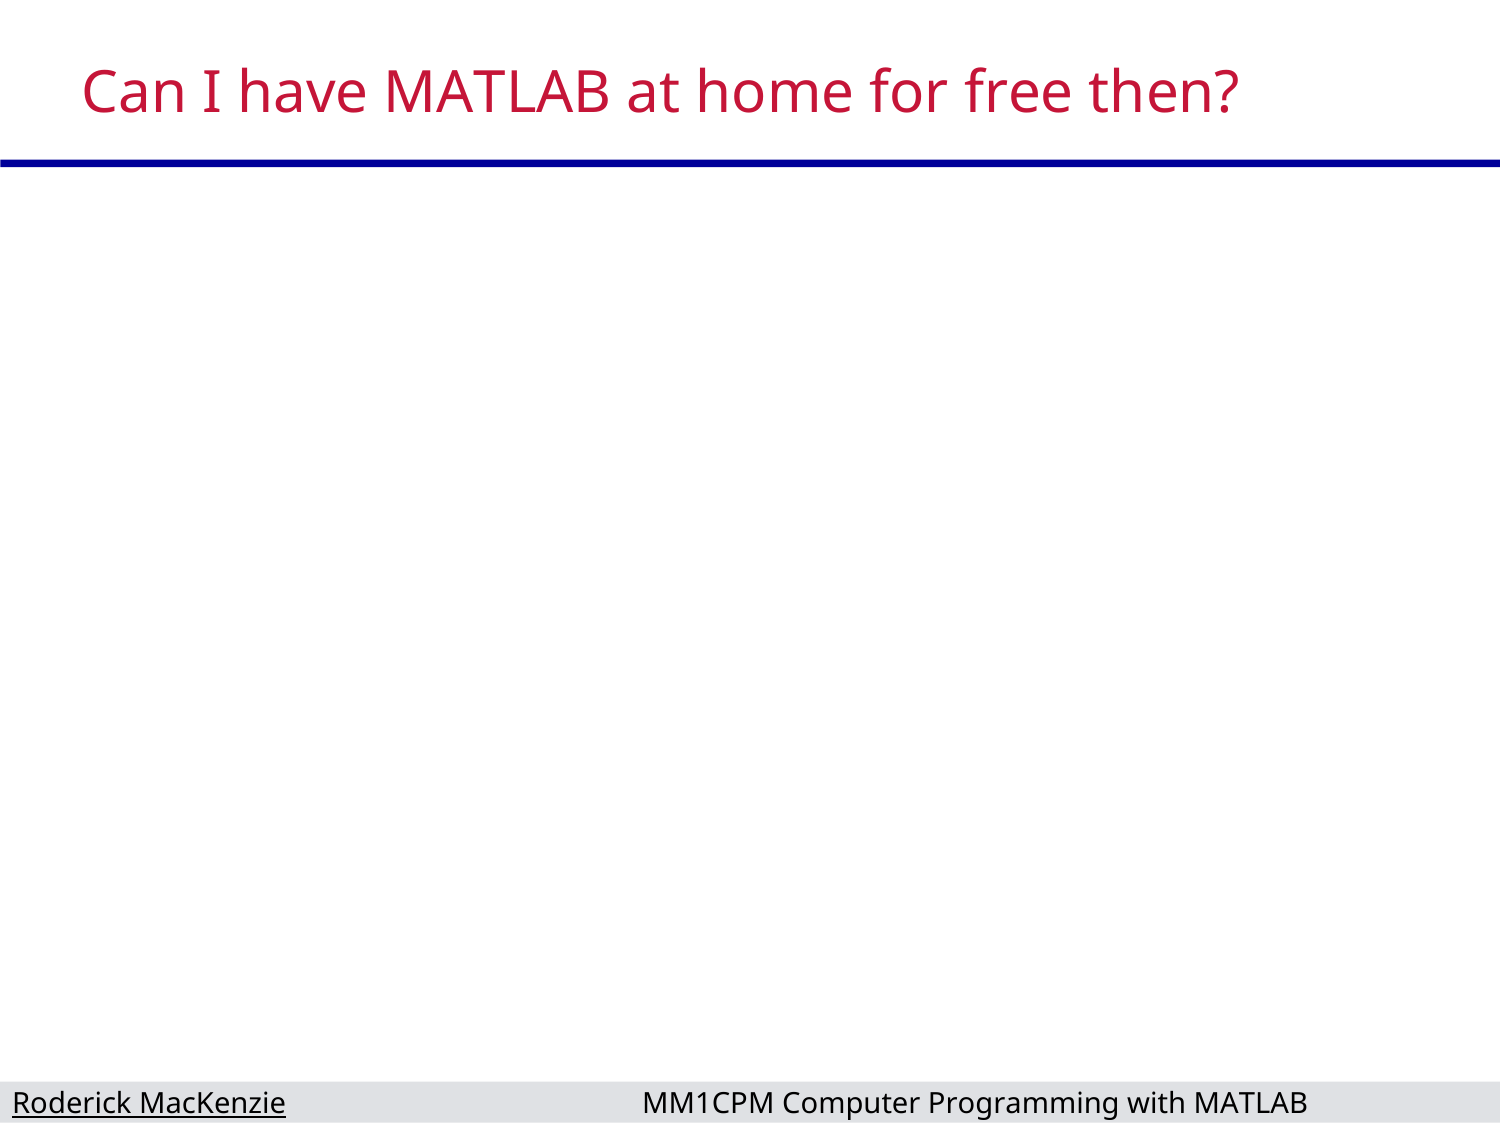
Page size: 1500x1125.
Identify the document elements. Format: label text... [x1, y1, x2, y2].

title Can I have MATLAB at home for free then? [67, 14, 1403, 166]
